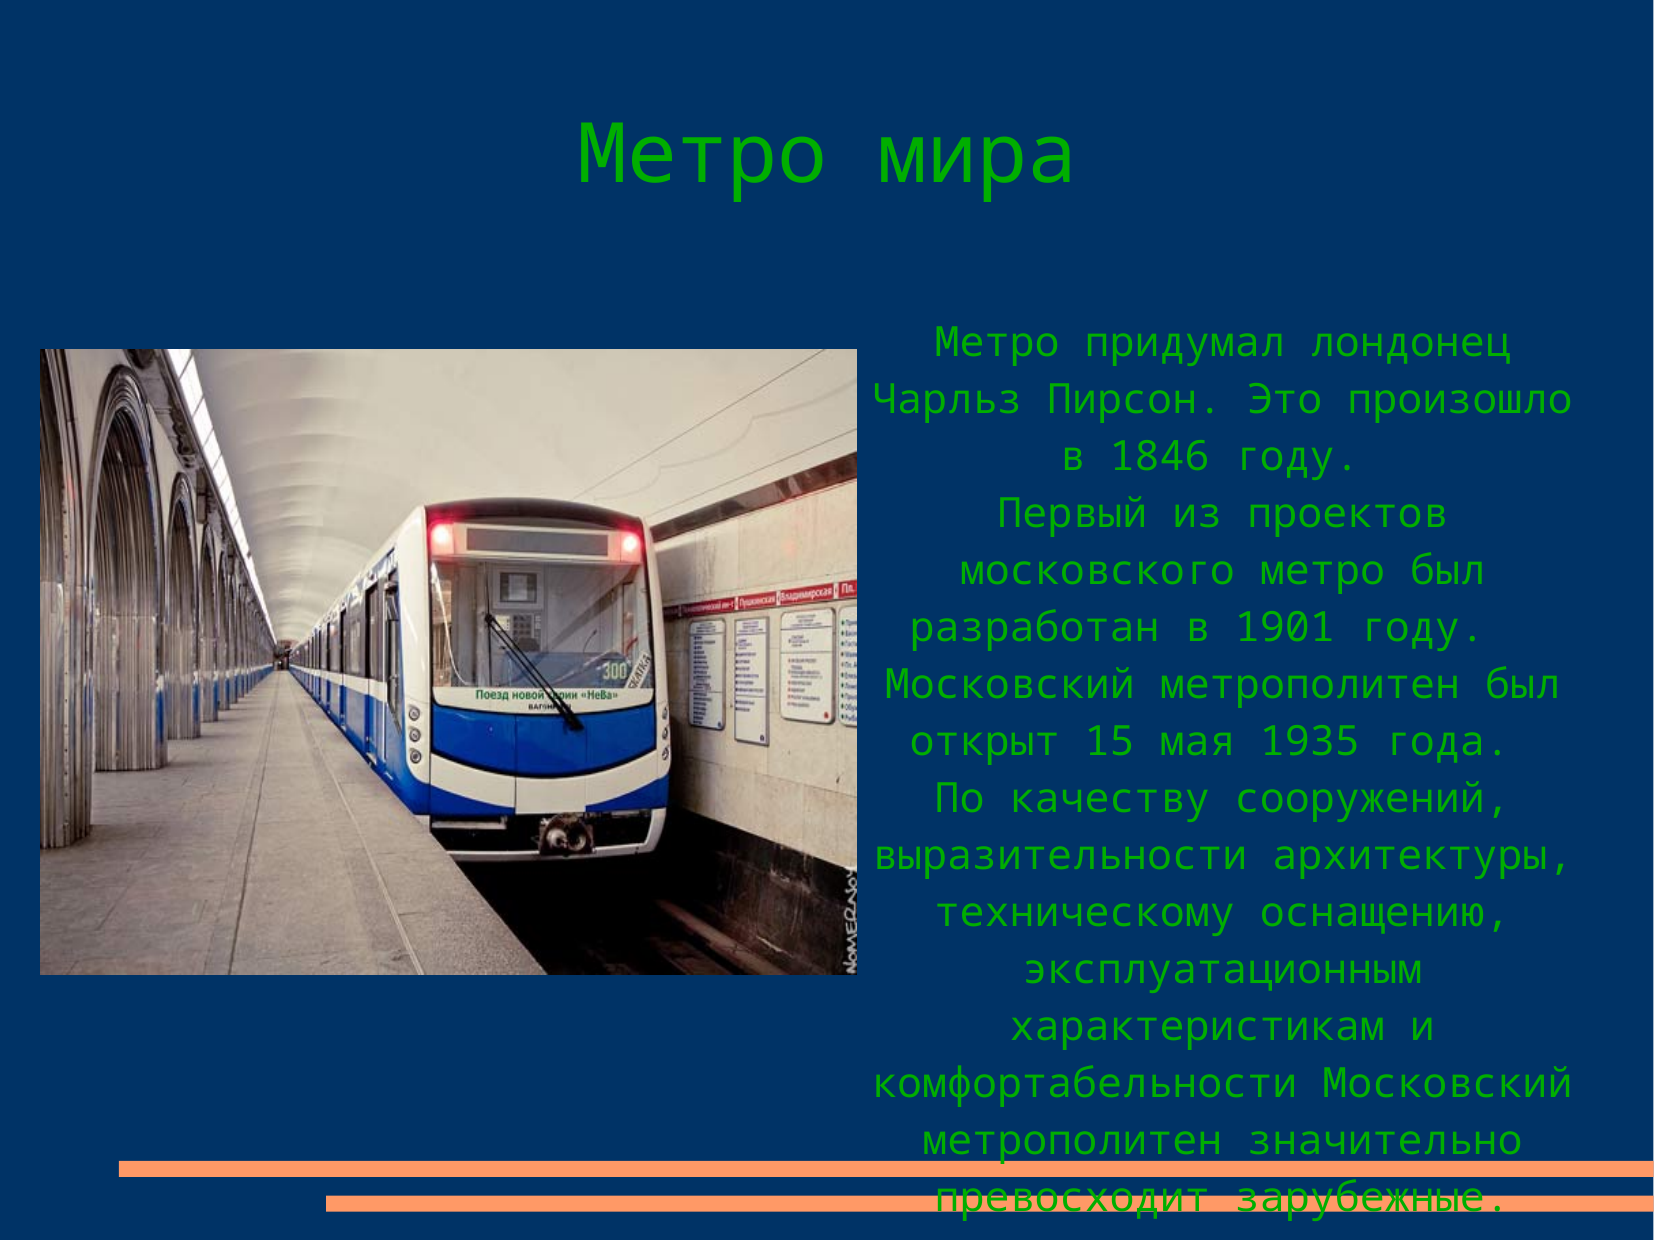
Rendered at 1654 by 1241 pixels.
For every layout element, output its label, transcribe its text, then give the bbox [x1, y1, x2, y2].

list Метро придумал лондонец Чарльз Пирсон. Это произошло в 1846 году. Первый из проектов московского метро был разработан в 1901 году. Московский метрополитен был открыт 15 мая 1935 года. По качеству сооружений, выразительности архитектуры, техническому оснащению, эксплуатационным характеристикам и комфортабельности Московский метрополитен значительно превосходит зарубежные. [856, 312, 1589, 1123]
title Метро мира [121, 46, 1534, 254]
picture [40, 349, 857, 975]
